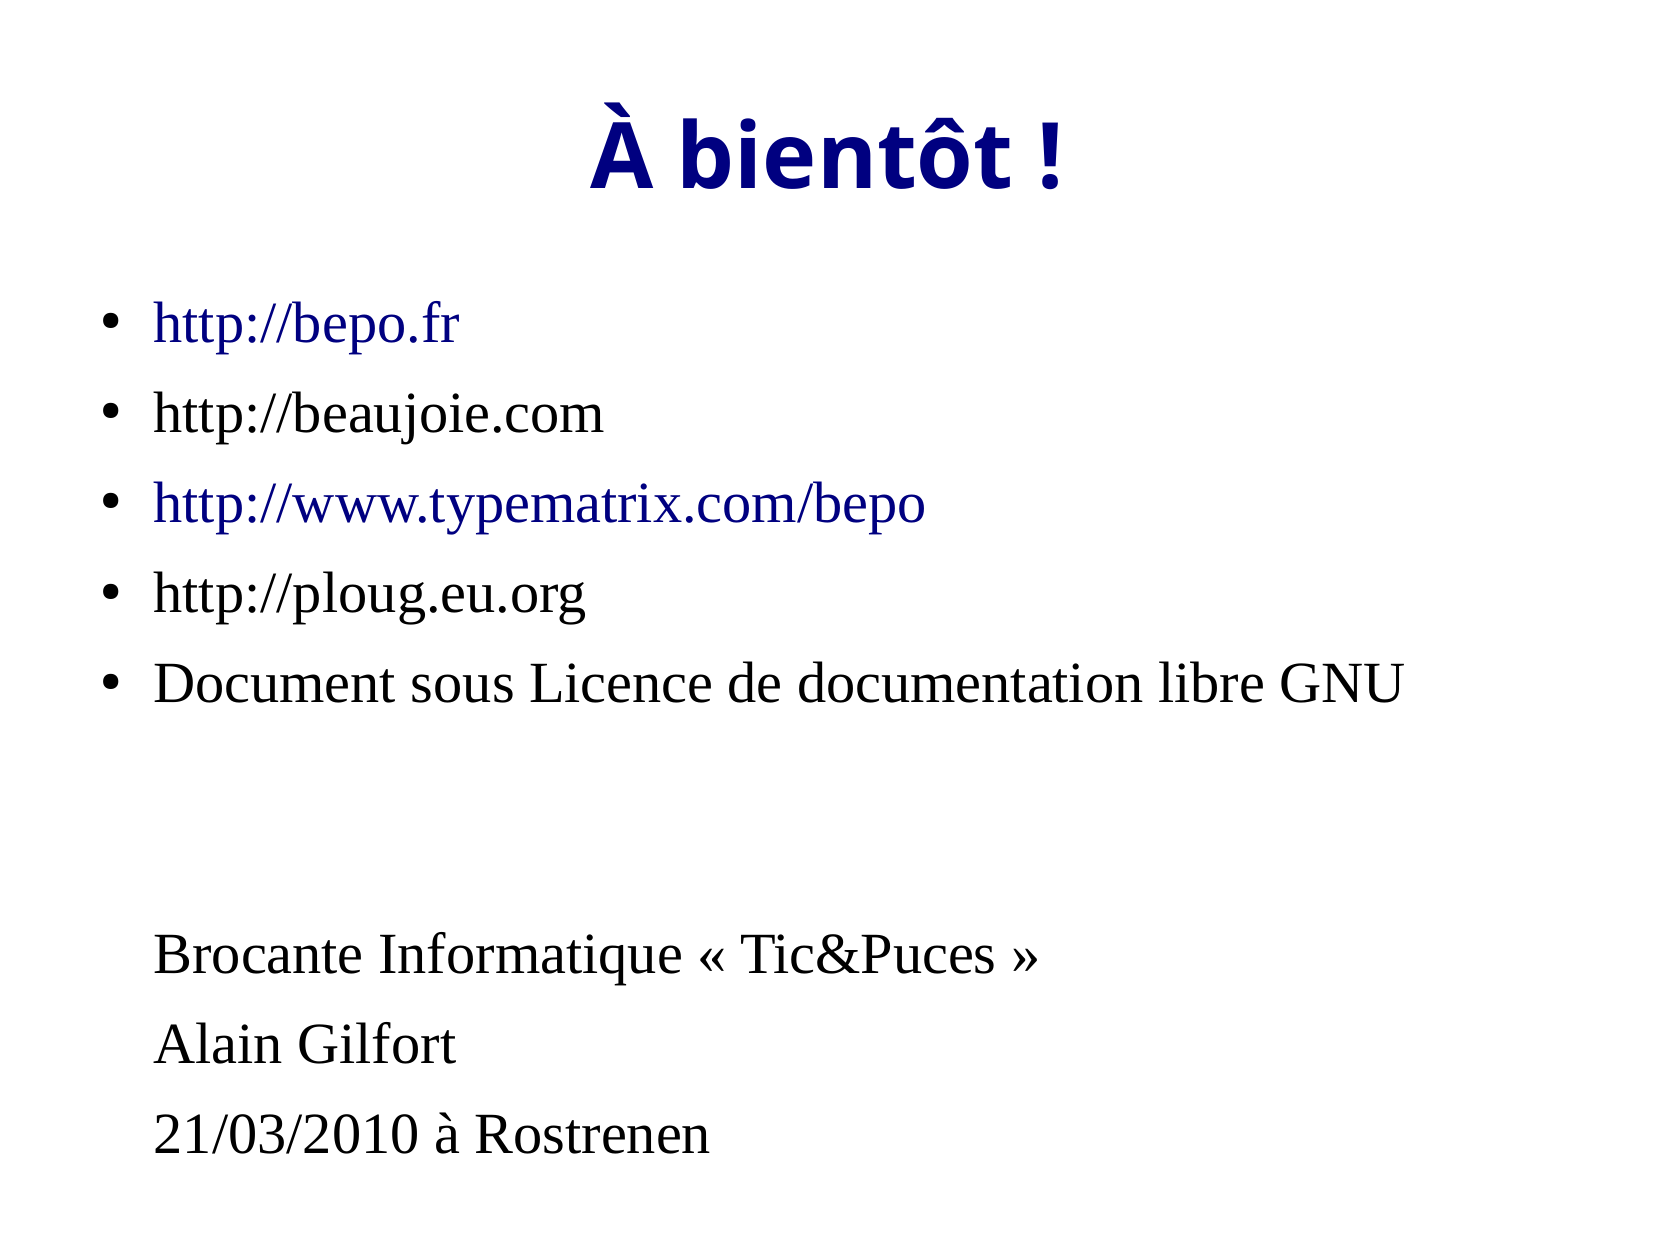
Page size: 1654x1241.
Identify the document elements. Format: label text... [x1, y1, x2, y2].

title À bientôt ! [82, 56, 1571, 250]
list http://bepo.fr http://beaujoie.com http://www.typematrix.com/bepo http://ploug.eu.org Document sous Licence de documentation libre GNU Brocante Informatique « Tic&Puces » Alain Gilfort 21/03/2010 à Rostrenen [82, 290, 1571, 1167]
